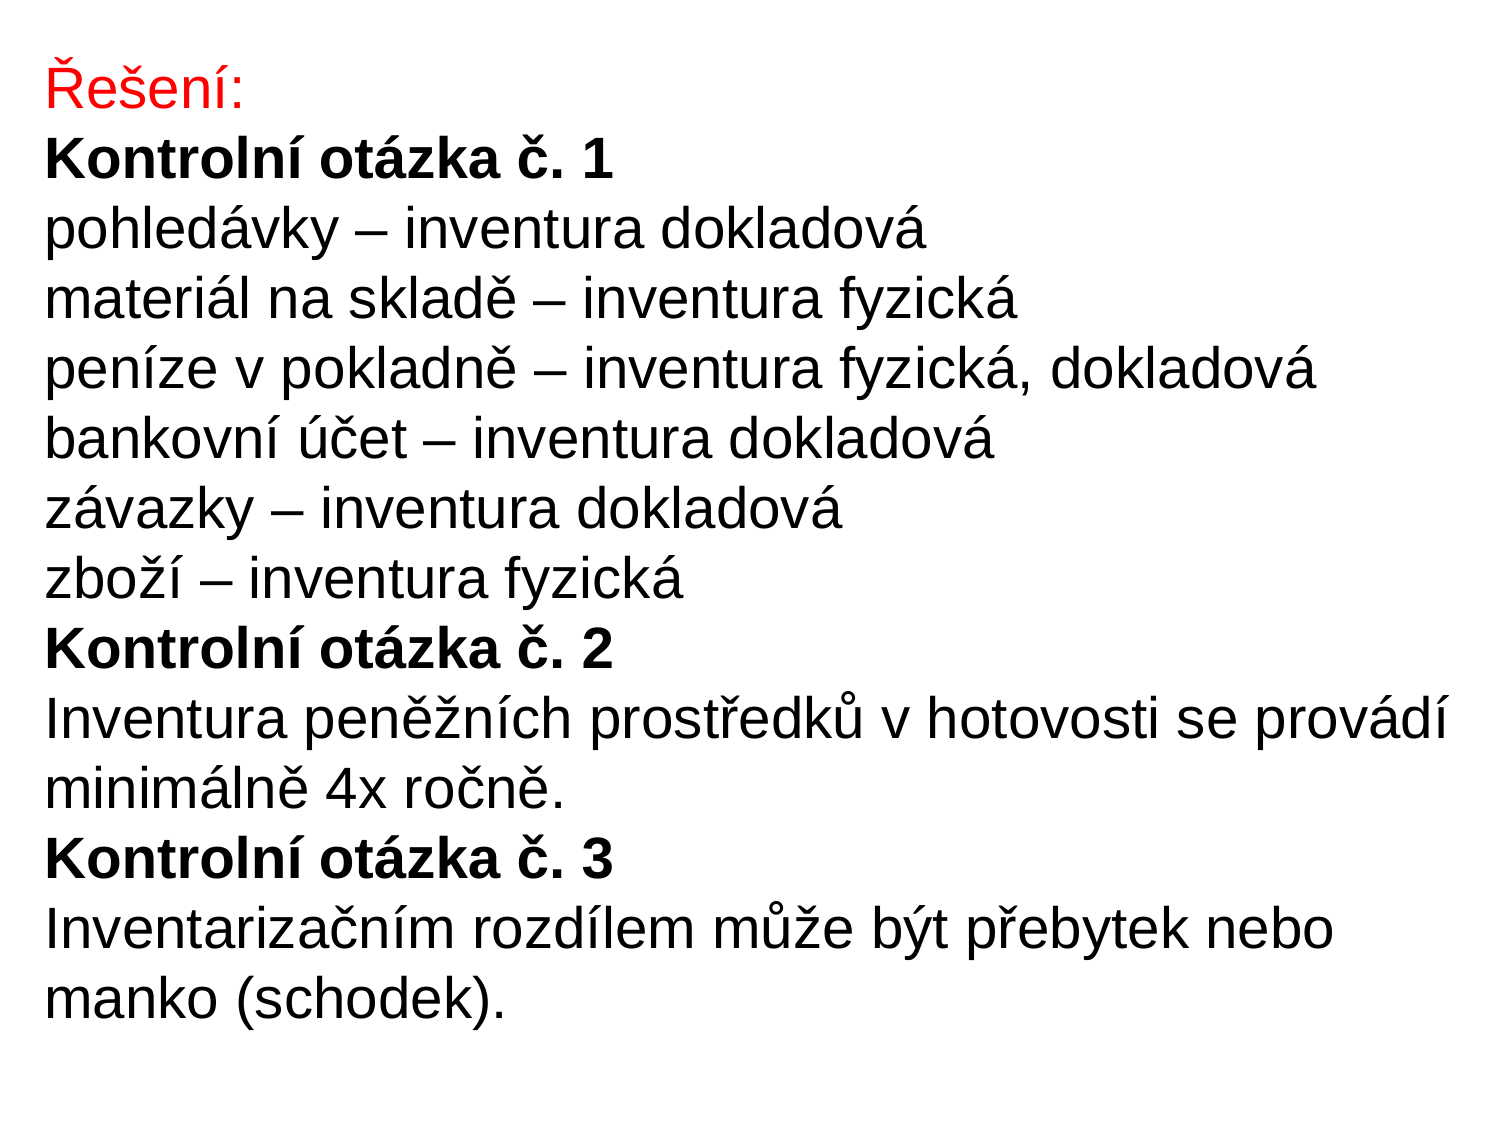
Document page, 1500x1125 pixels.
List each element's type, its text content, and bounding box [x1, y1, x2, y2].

text_box Řešení: Kontrolní otázka č. 1 pohledávky – inventura dokladová materiál na skladě – inventura fyzická peníze v pokladně – inventura fyzická, dokladová bankovní účet – inventura dokladová závazky – inventura dokladová zboží – inventura fyzická Kontrolní otázka č. 2 Inventura peněžních prostředků v hotovosti se provádí minimálně 4x ročně. Kontrolní otázka č. 3 Inventarizačním rozdílem může být přebytek nebo manko (schodek). [29, 42, 1471, 1038]
